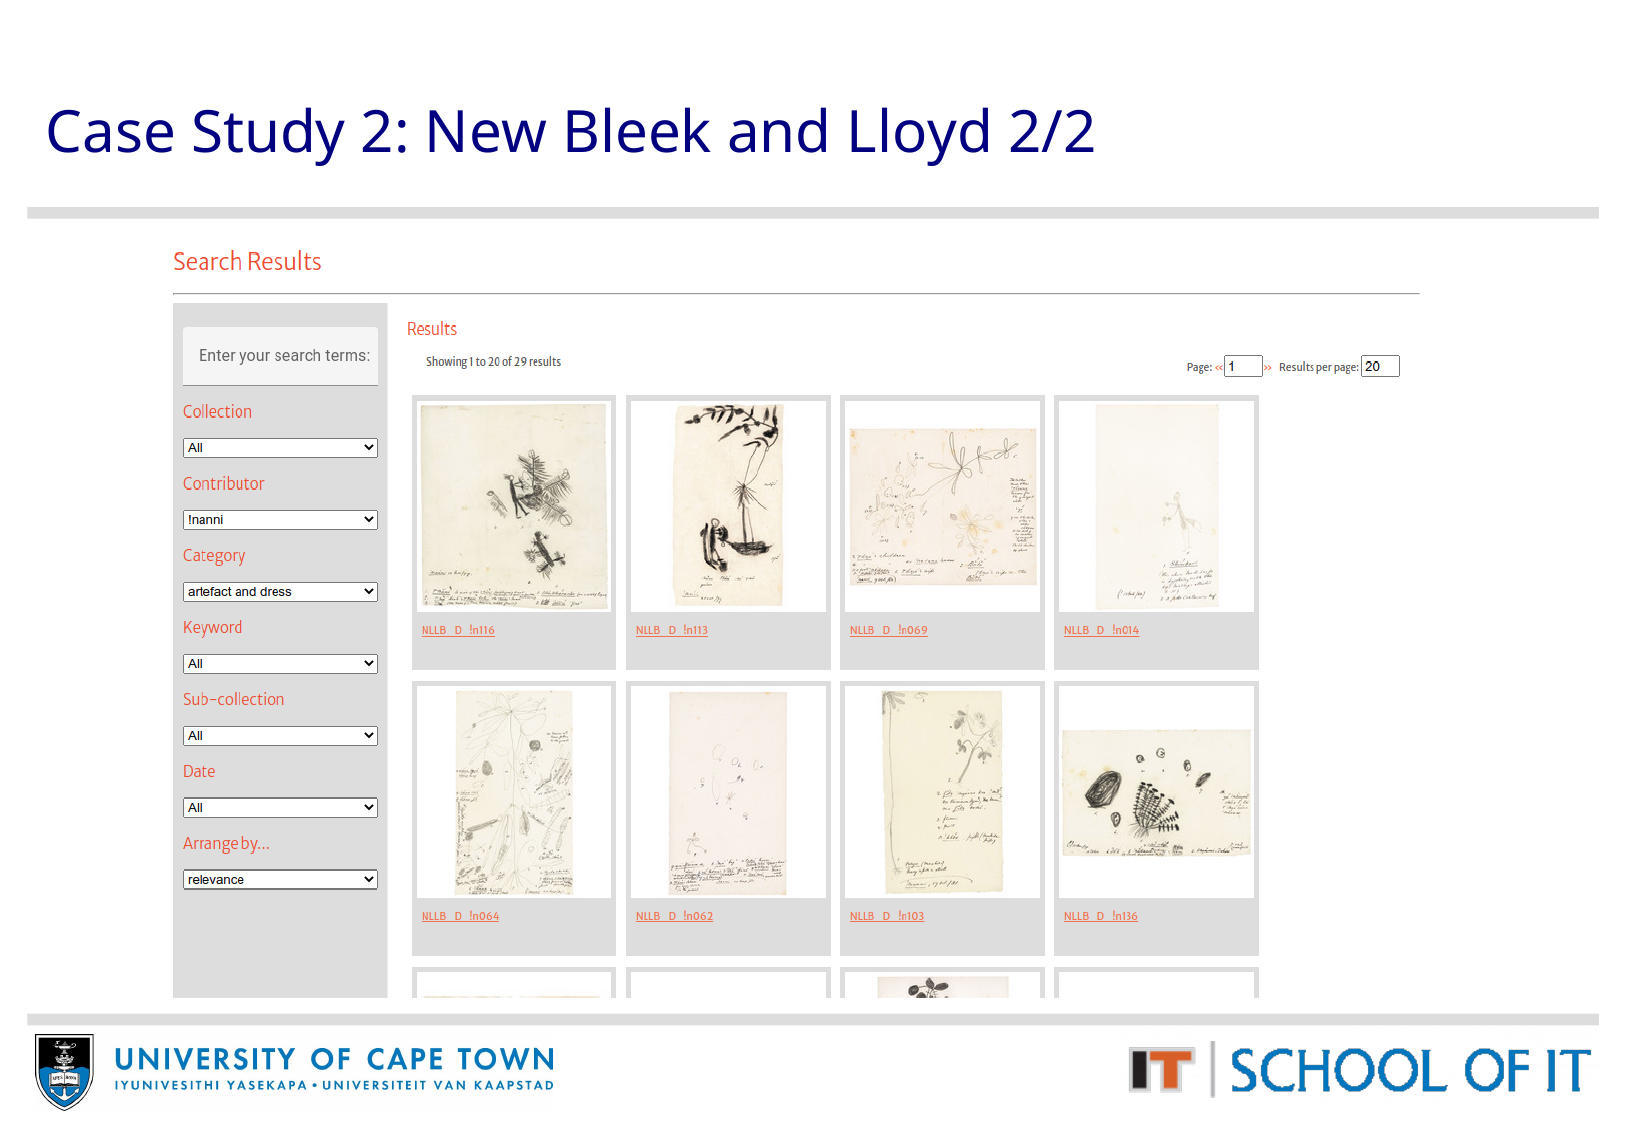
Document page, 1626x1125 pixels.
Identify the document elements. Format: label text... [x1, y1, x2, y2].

title Case Study 2: New Bleek and Lloyd 2/2 [45, 66, 1583, 194]
picture [35, 1034, 553, 1111]
picture [166, 236, 1423, 998]
picture [1118, 1030, 1606, 1109]
